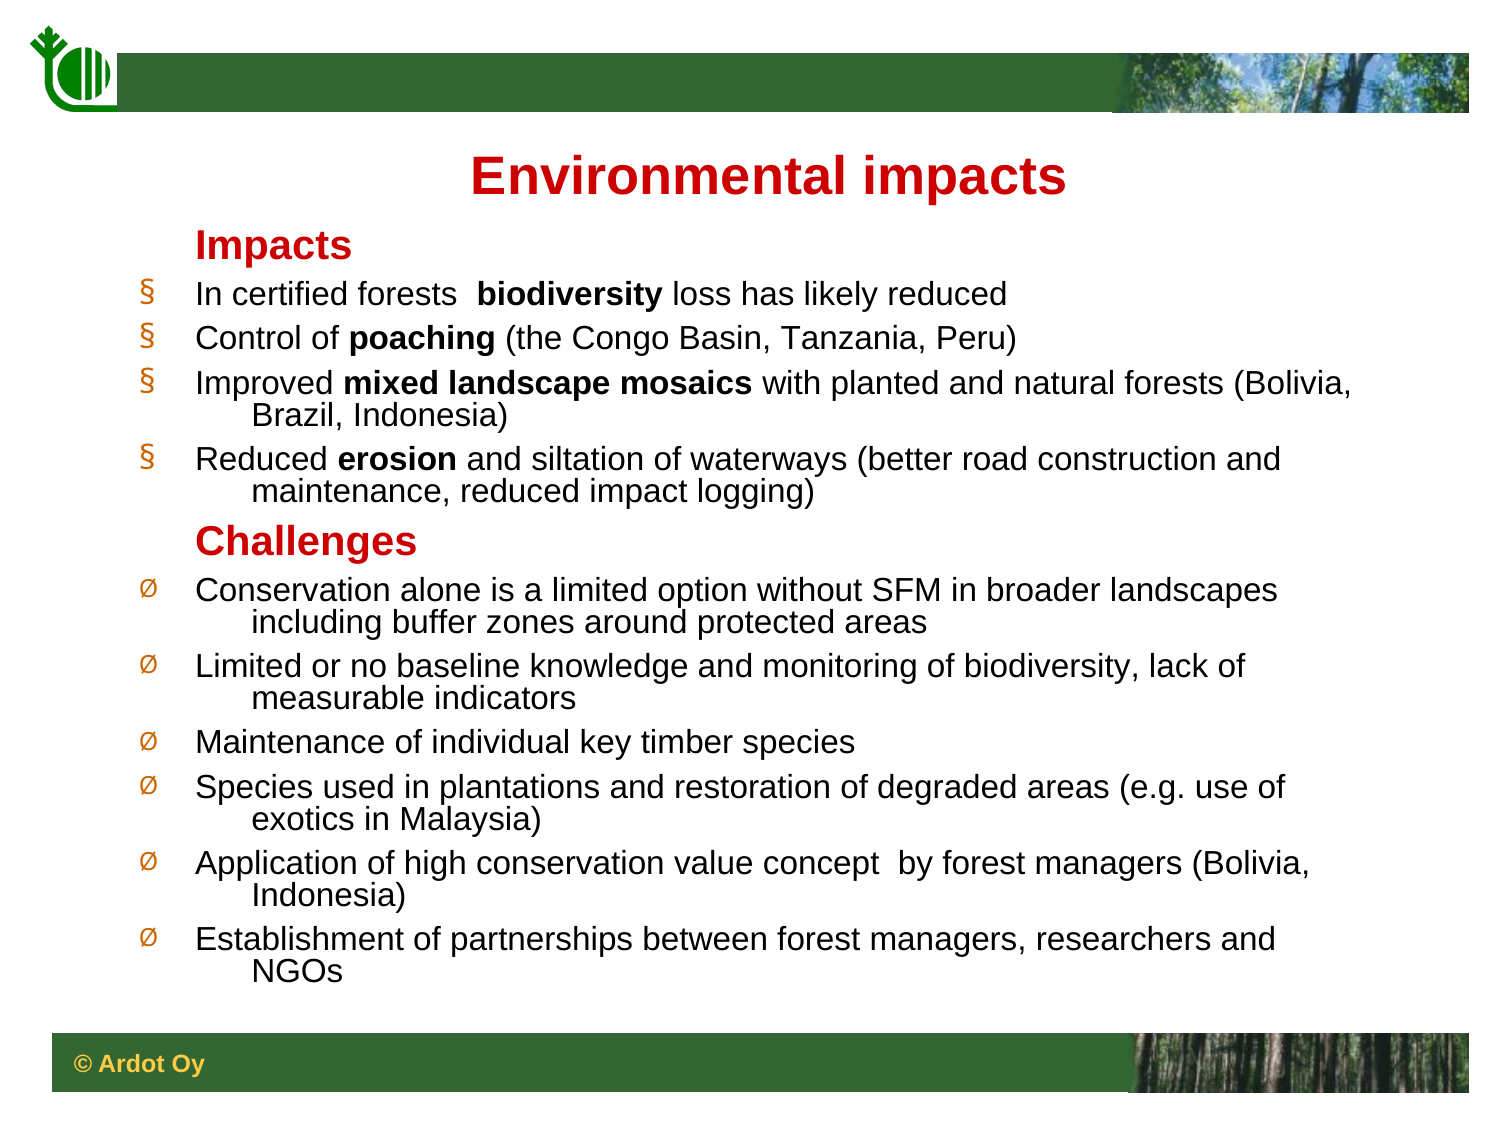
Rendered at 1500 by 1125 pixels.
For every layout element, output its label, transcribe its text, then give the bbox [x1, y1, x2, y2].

title Environmental impacts [183, 125, 1357, 219]
list Impacts In certified forests biodiversity loss has likely reduced Control of poaching (the Congo Basin, Tanzania, Peru) Improved mixed landscape mosaics with planted and natural forests (Bolivia, Brazil, Indonesia) Reduced erosion and siltation of waterways (better road construction and maintenance, reduced impact logging) Challenges Conservation alone is a limited option without SFM in broader landscapes including buffer zones around protected areas Limited or no baseline knowledge and monitoring of biodiversity, lack of measurable indicators Maintenance of individual key timber species Species used in plantations and restoration of degraded areas (e.g. use of exotics in Malaysia) Application of high conservation value concept by forest managers (Bolivia, Indonesia) Establishment of partnerships between forest managers, researchers and NGOs [123, 219, 1375, 1047]
